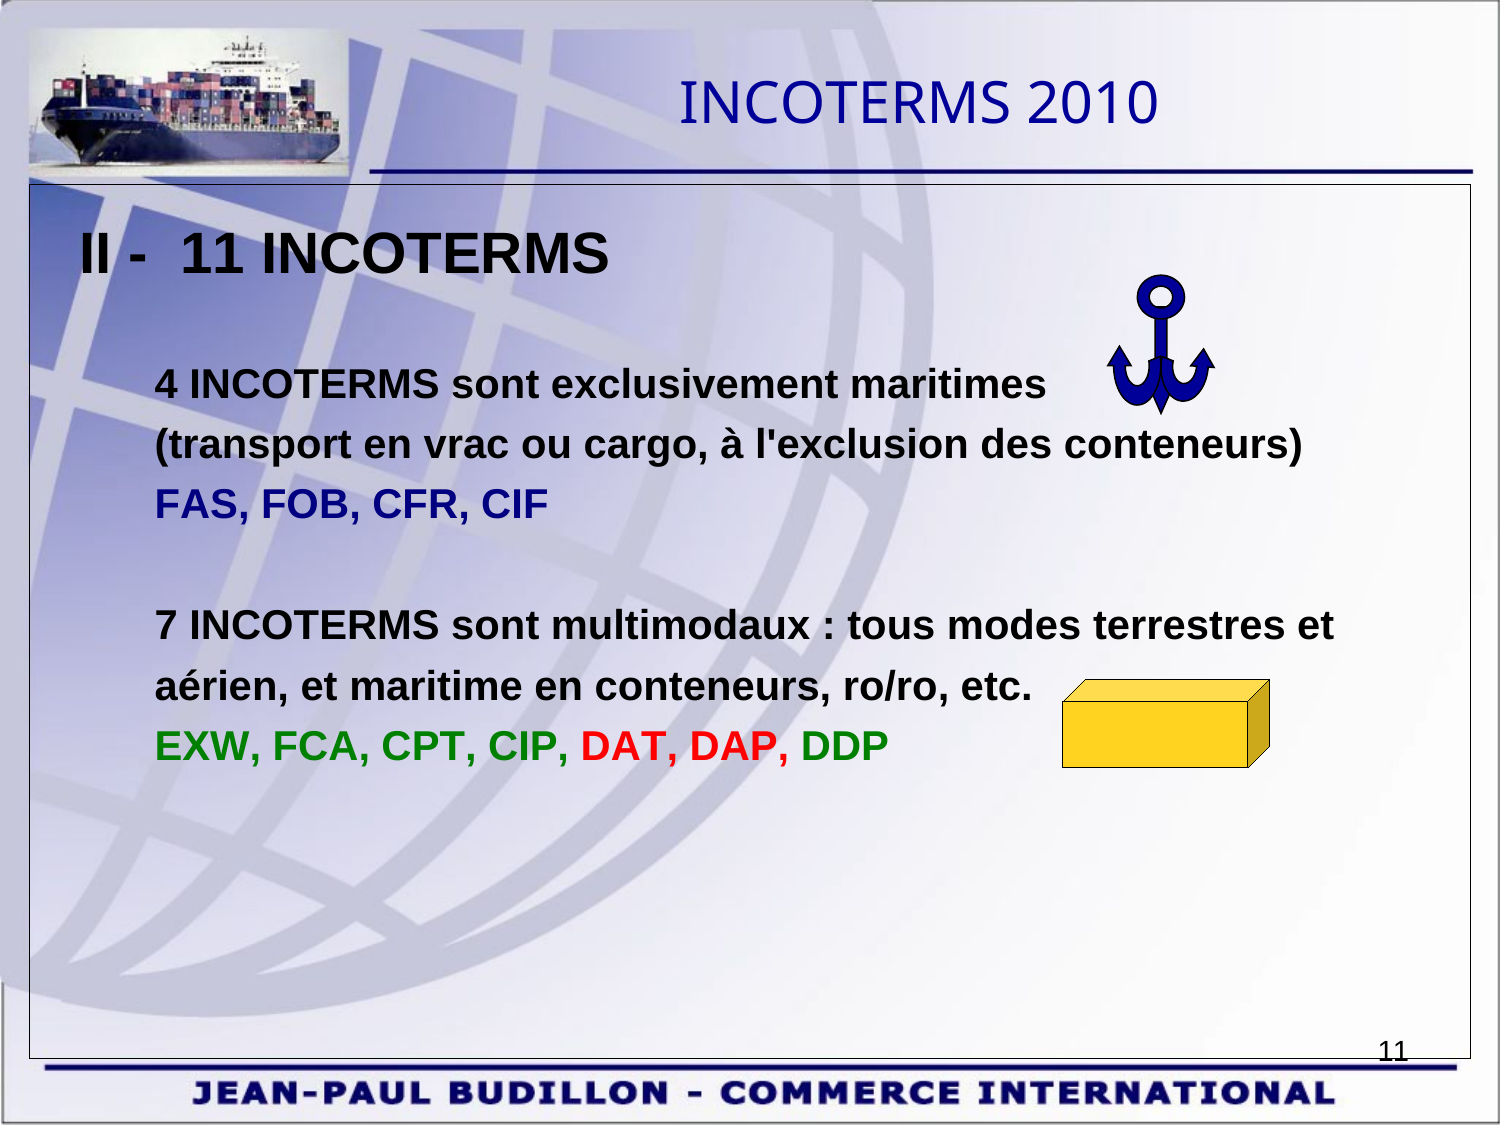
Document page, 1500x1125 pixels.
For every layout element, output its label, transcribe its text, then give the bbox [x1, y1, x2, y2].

title INCOTERMS 2010 [356, 42, 1483, 159]
picture [0, 0, 1500, 1125]
text_box [1062, 679, 1270, 768]
text_box [1107, 275, 1215, 414]
list II - 11 INCOTERMS 4 INCOTERMS sont exclusivement maritimes (transport en vrac ou cargo, à l'exclusion des conteneurs) FAS, FOB, CFR, CIF 7 INCOTERMS sont multimodaux : tous modes terrestres et aérien, et maritime en conteneurs, ro/ro, etc. EXW, FCA, CPT, CIP, DAT, DAP, DDP [64, 207, 1447, 975]
